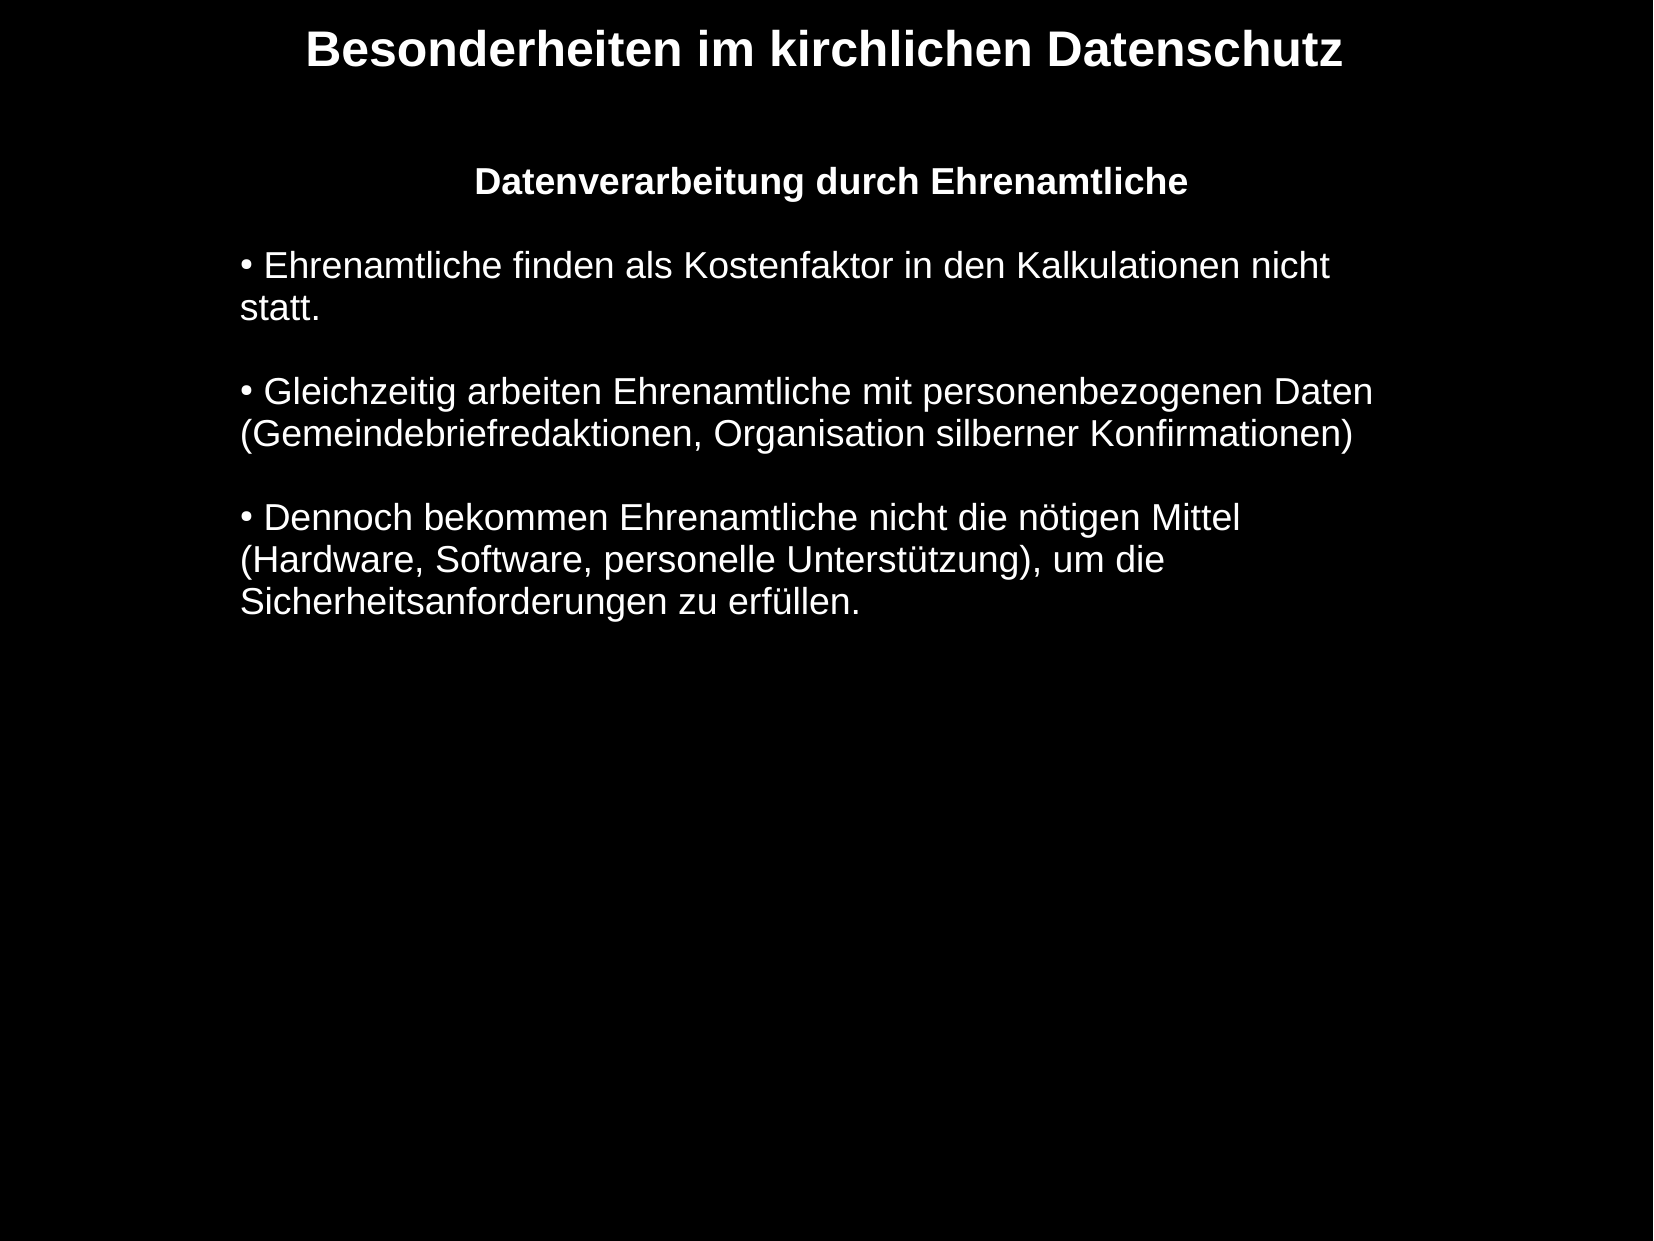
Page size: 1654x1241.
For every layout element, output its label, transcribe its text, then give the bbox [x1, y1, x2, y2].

text_box Besonderheiten im kirchlichen Datenschutz Datenverarbeitung durch Ehrenamtliche Ehrenamtliche finden als Kostenfaktor in den Kalkulationen nicht statt. Gleichzeitig arbeiten Ehrenamtliche mit personenbezogenen Daten (Gemeindebriefredaktionen, Organisation silberner Konfirmationen) Dennoch bekommen Ehrenamtliche nicht die nötigen Mittel (Hardware, Software, personelle Unterstützung), um die Sicherheitsanforderungen zu erfüllen. [225, 13, 1426, 630]
